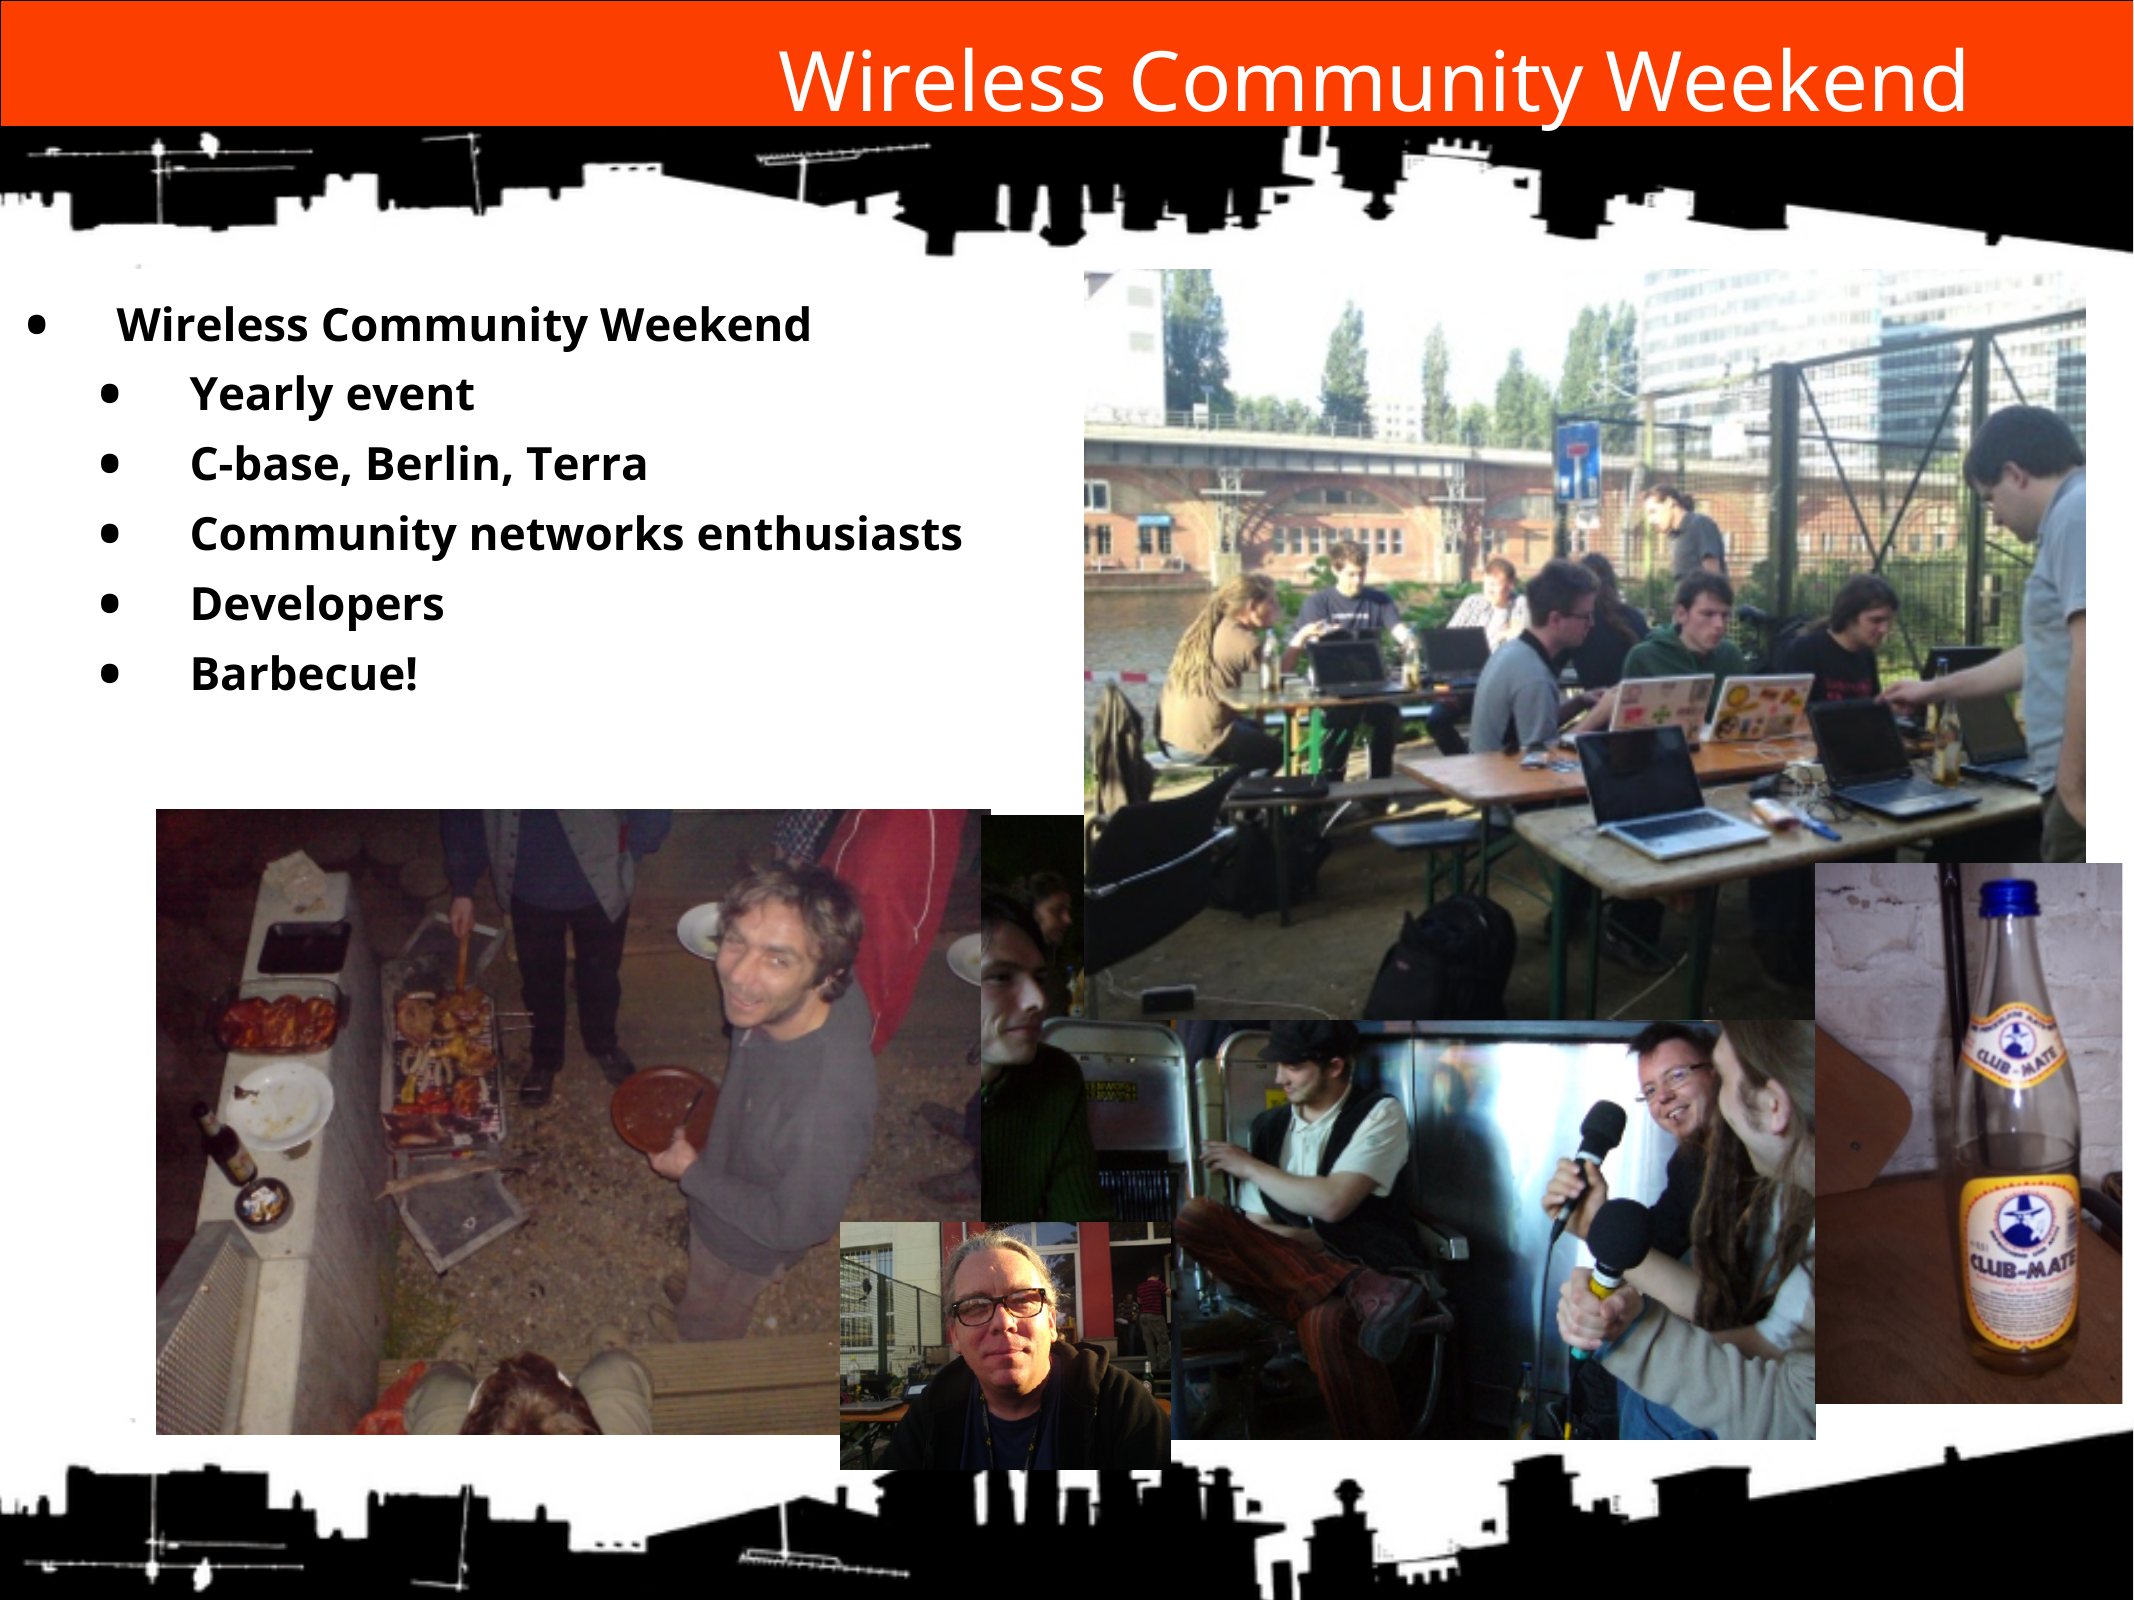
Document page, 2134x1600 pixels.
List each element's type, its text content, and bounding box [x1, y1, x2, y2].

list Wireless Community Weekend Yearly event C-base, Berlin, Terra Community networks enthusiasts Developers Barbecue! [0, 287, 1084, 798]
title Wireless Community Weekend [700, 16, 2051, 139]
picture [0, 126, 2134, 1600]
